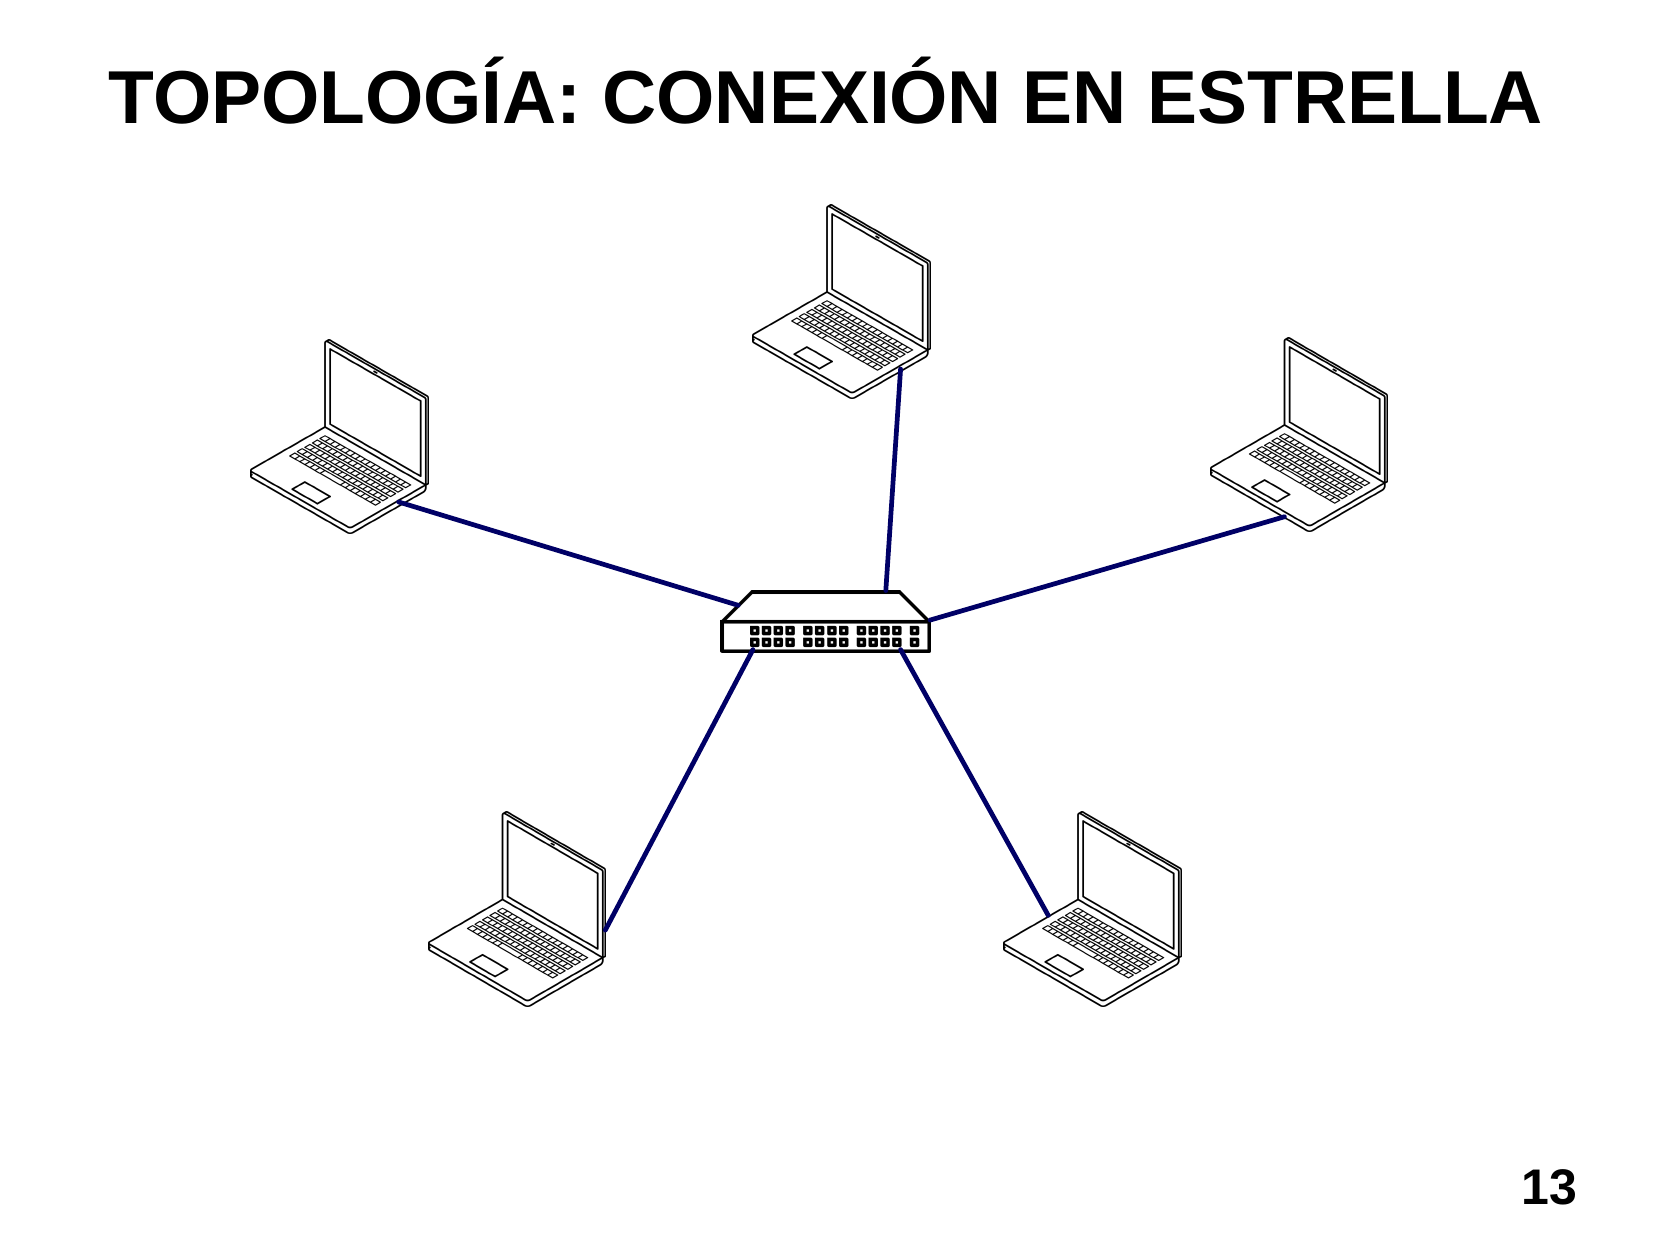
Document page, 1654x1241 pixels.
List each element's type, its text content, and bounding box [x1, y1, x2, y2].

picture [720, 590, 931, 653]
picture [250, 339, 429, 534]
picture [1003, 811, 1182, 1007]
picture [752, 204, 931, 399]
picture [428, 811, 606, 1007]
picture [1210, 337, 1388, 532]
text_box <número> [1506, 1151, 1654, 1223]
title TOPOLOGÍA: CONEXIÓN EN ESTRELLA [82, 23, 1571, 172]
